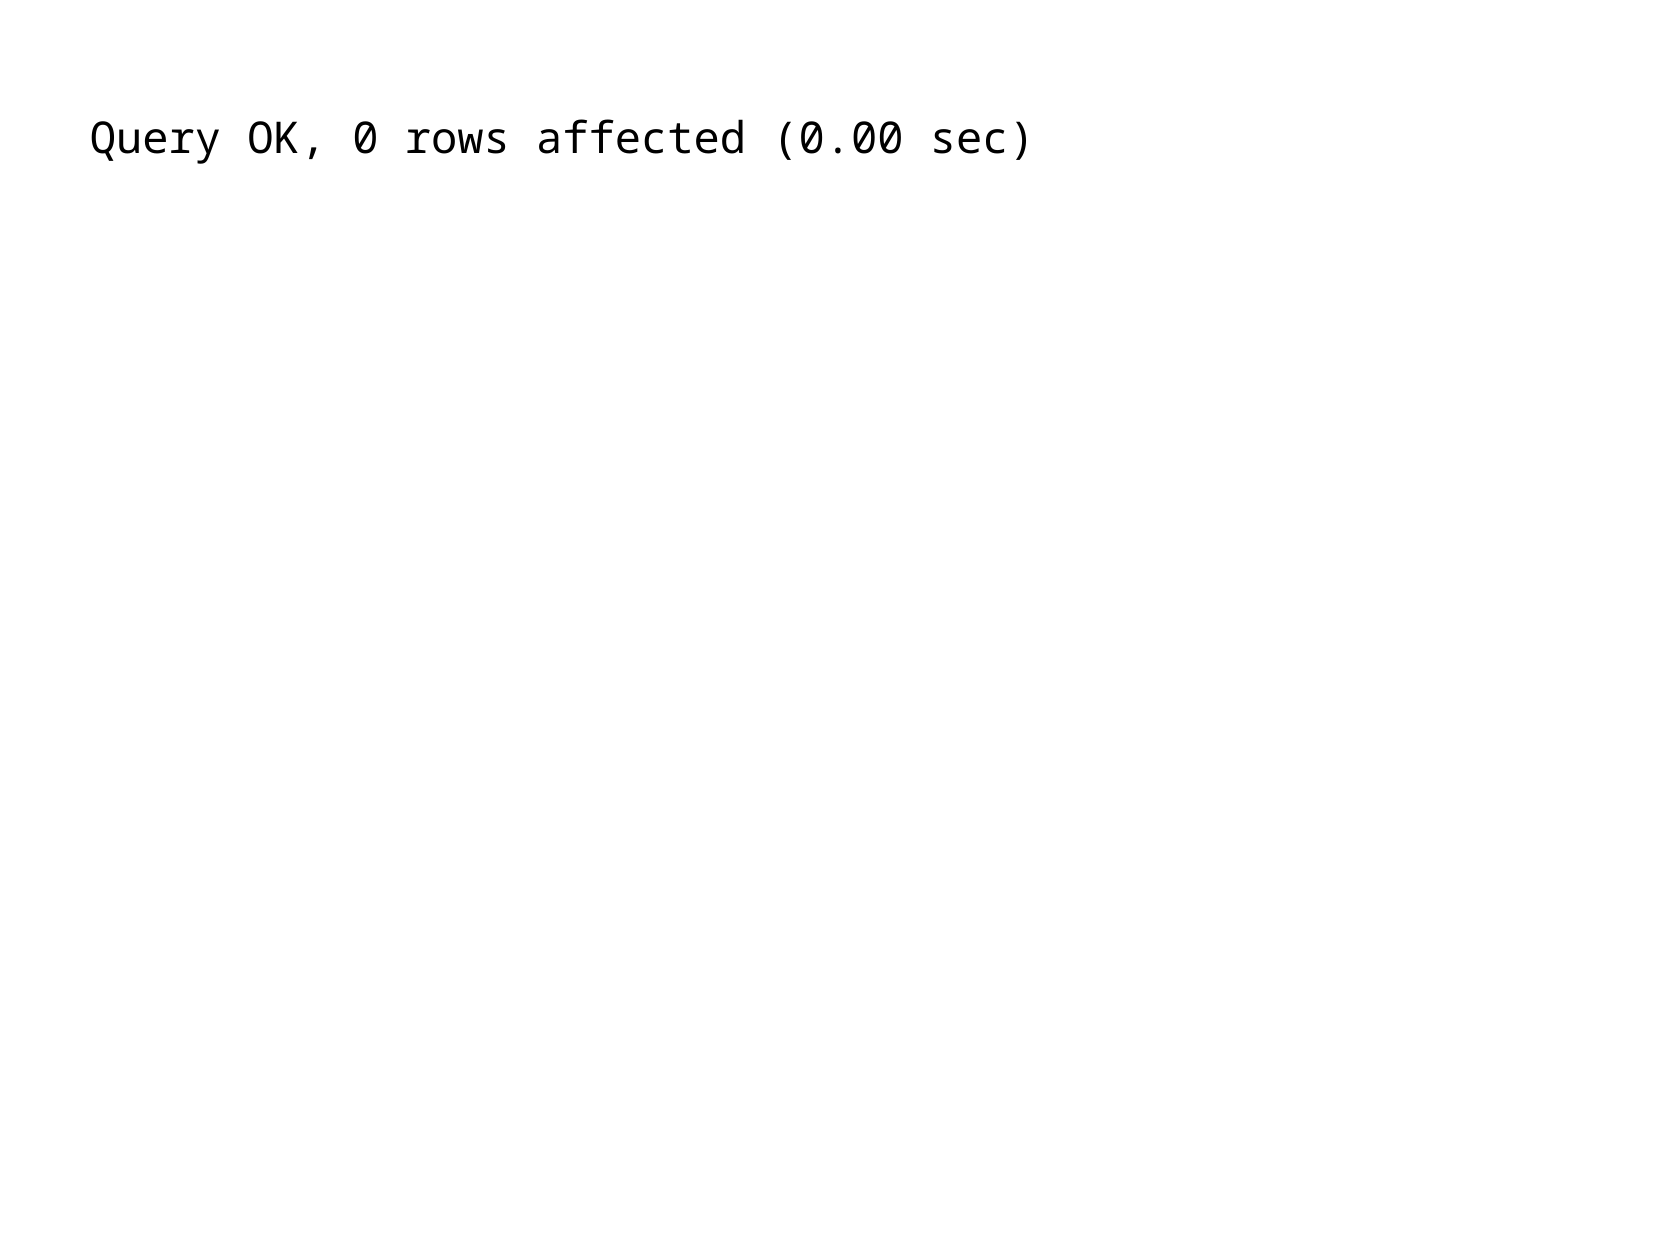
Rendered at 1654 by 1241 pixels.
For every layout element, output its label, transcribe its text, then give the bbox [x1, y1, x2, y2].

text_box Query OK, 0 rows affected (0.00 sec) [75, 99, 1576, 258]
